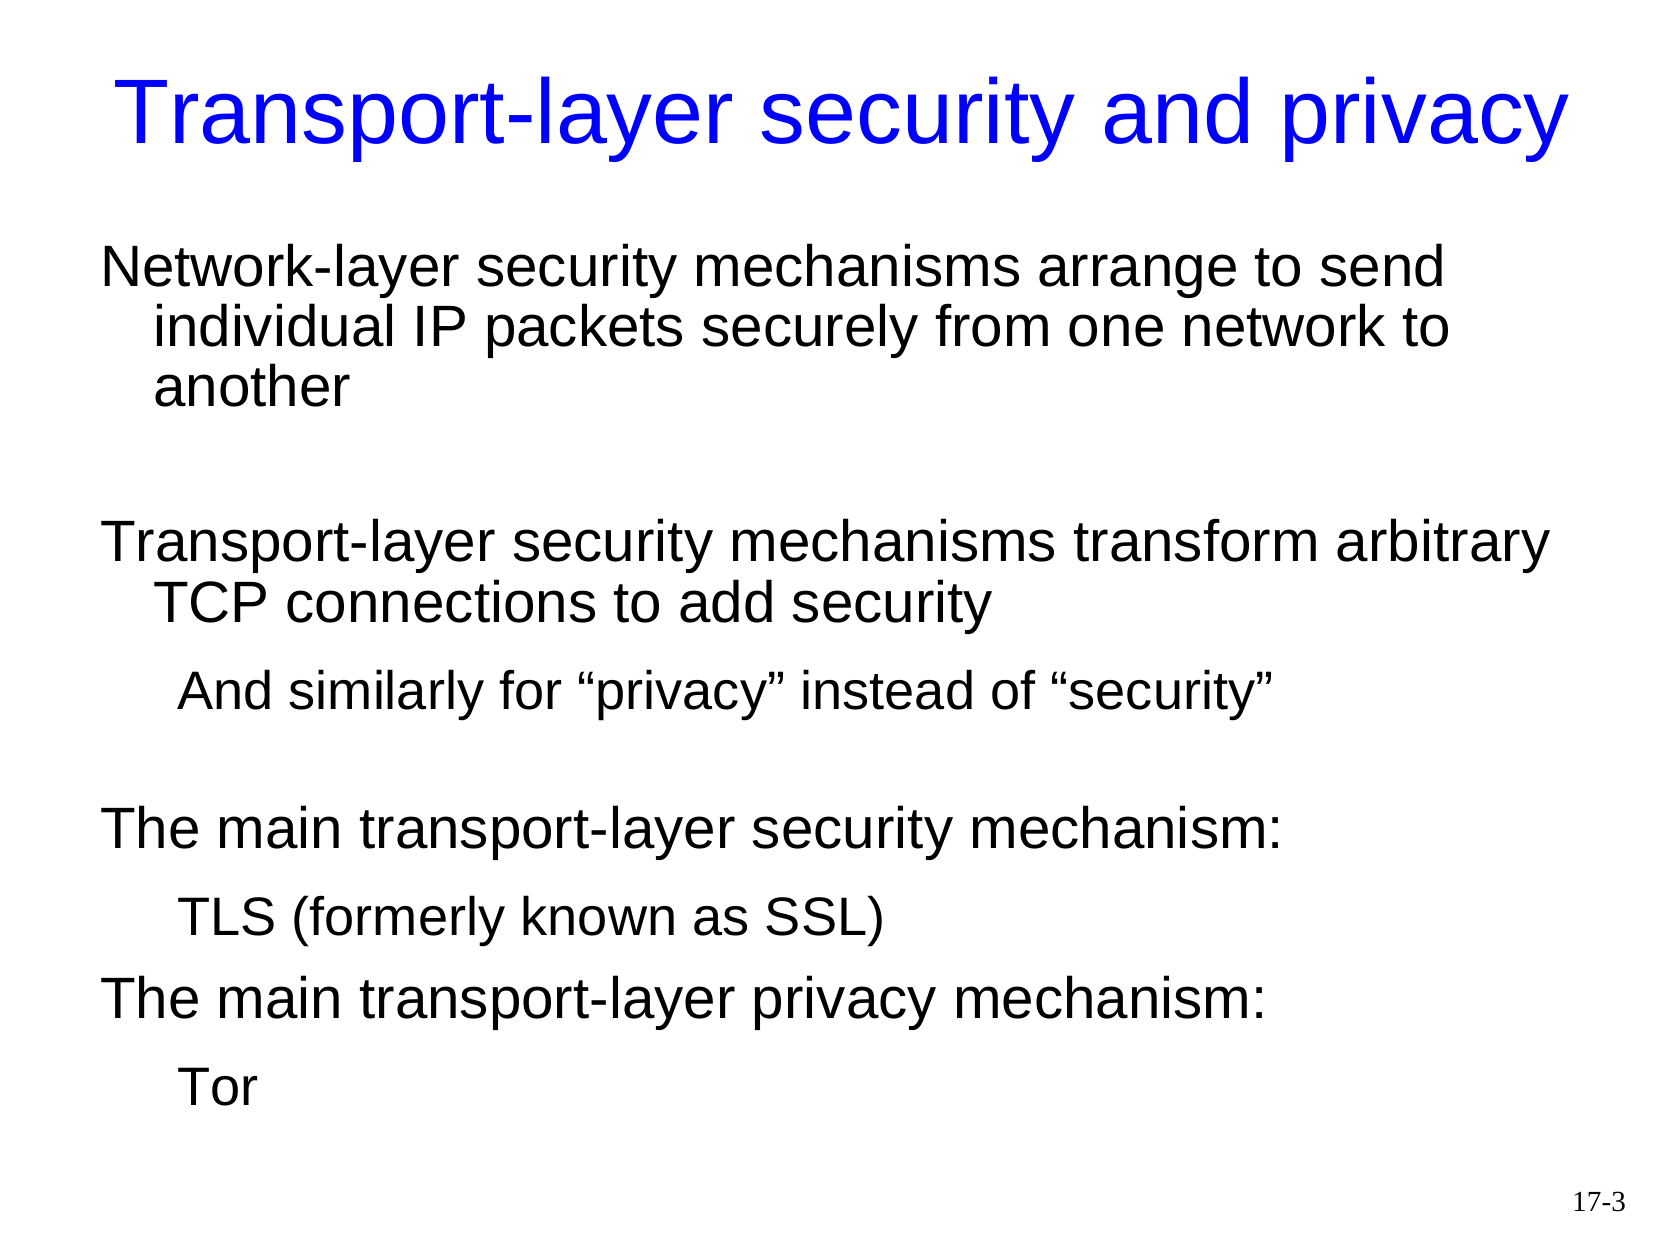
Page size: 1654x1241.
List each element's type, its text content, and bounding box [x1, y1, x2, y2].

title Transport-layer security and privacy [84, 18, 1573, 211]
list Network-layer security mechanisms arrange to send individual IP packets securely from one network to another Transport-layer security mechanisms transform arbitrary TCP connections to add security And similarly for “privacy” instead of “security” The main transport-layer security mechanism: TLS (formerly known as SSL) The main transport-layer privacy mechanism: Tor [82, 237, 1571, 1156]
